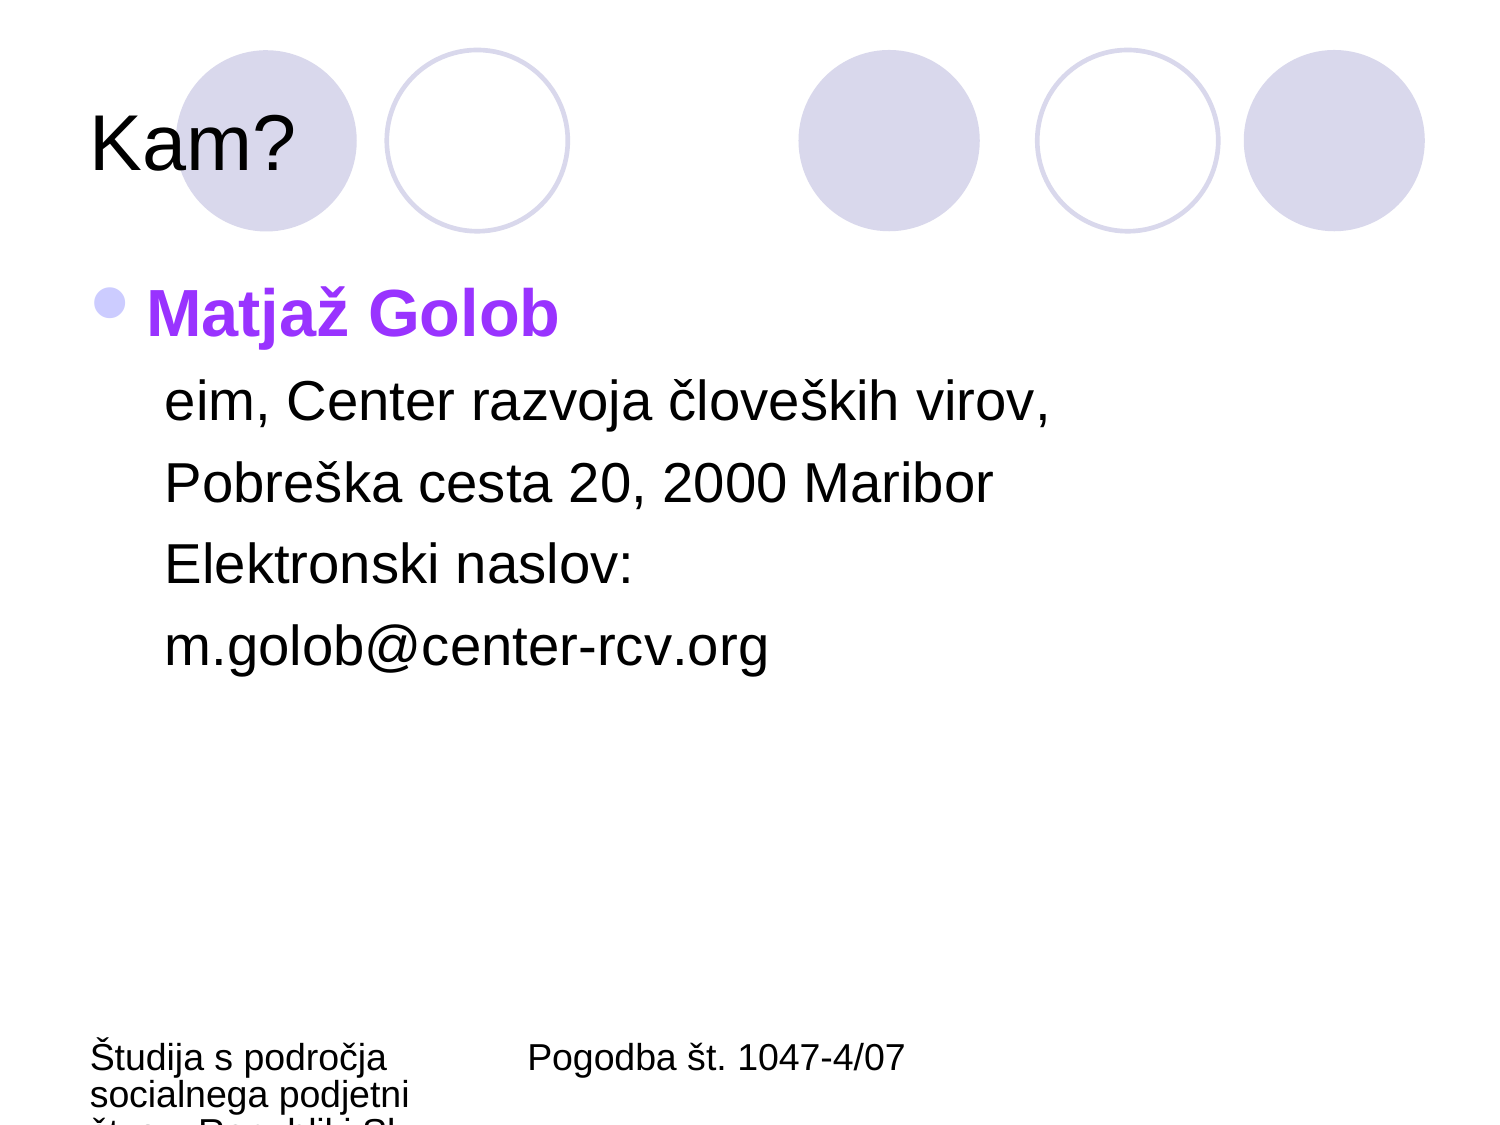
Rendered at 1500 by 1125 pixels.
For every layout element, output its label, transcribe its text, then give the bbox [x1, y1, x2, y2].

list Matjaž Golob eim, Center razvoja človeških virov, Pobreška cesta 20, 2000 Maribor Elektronski naslov: m.golob@center-rcv.org [75, 262, 1426, 1006]
title Kam? [75, 45, 1426, 233]
